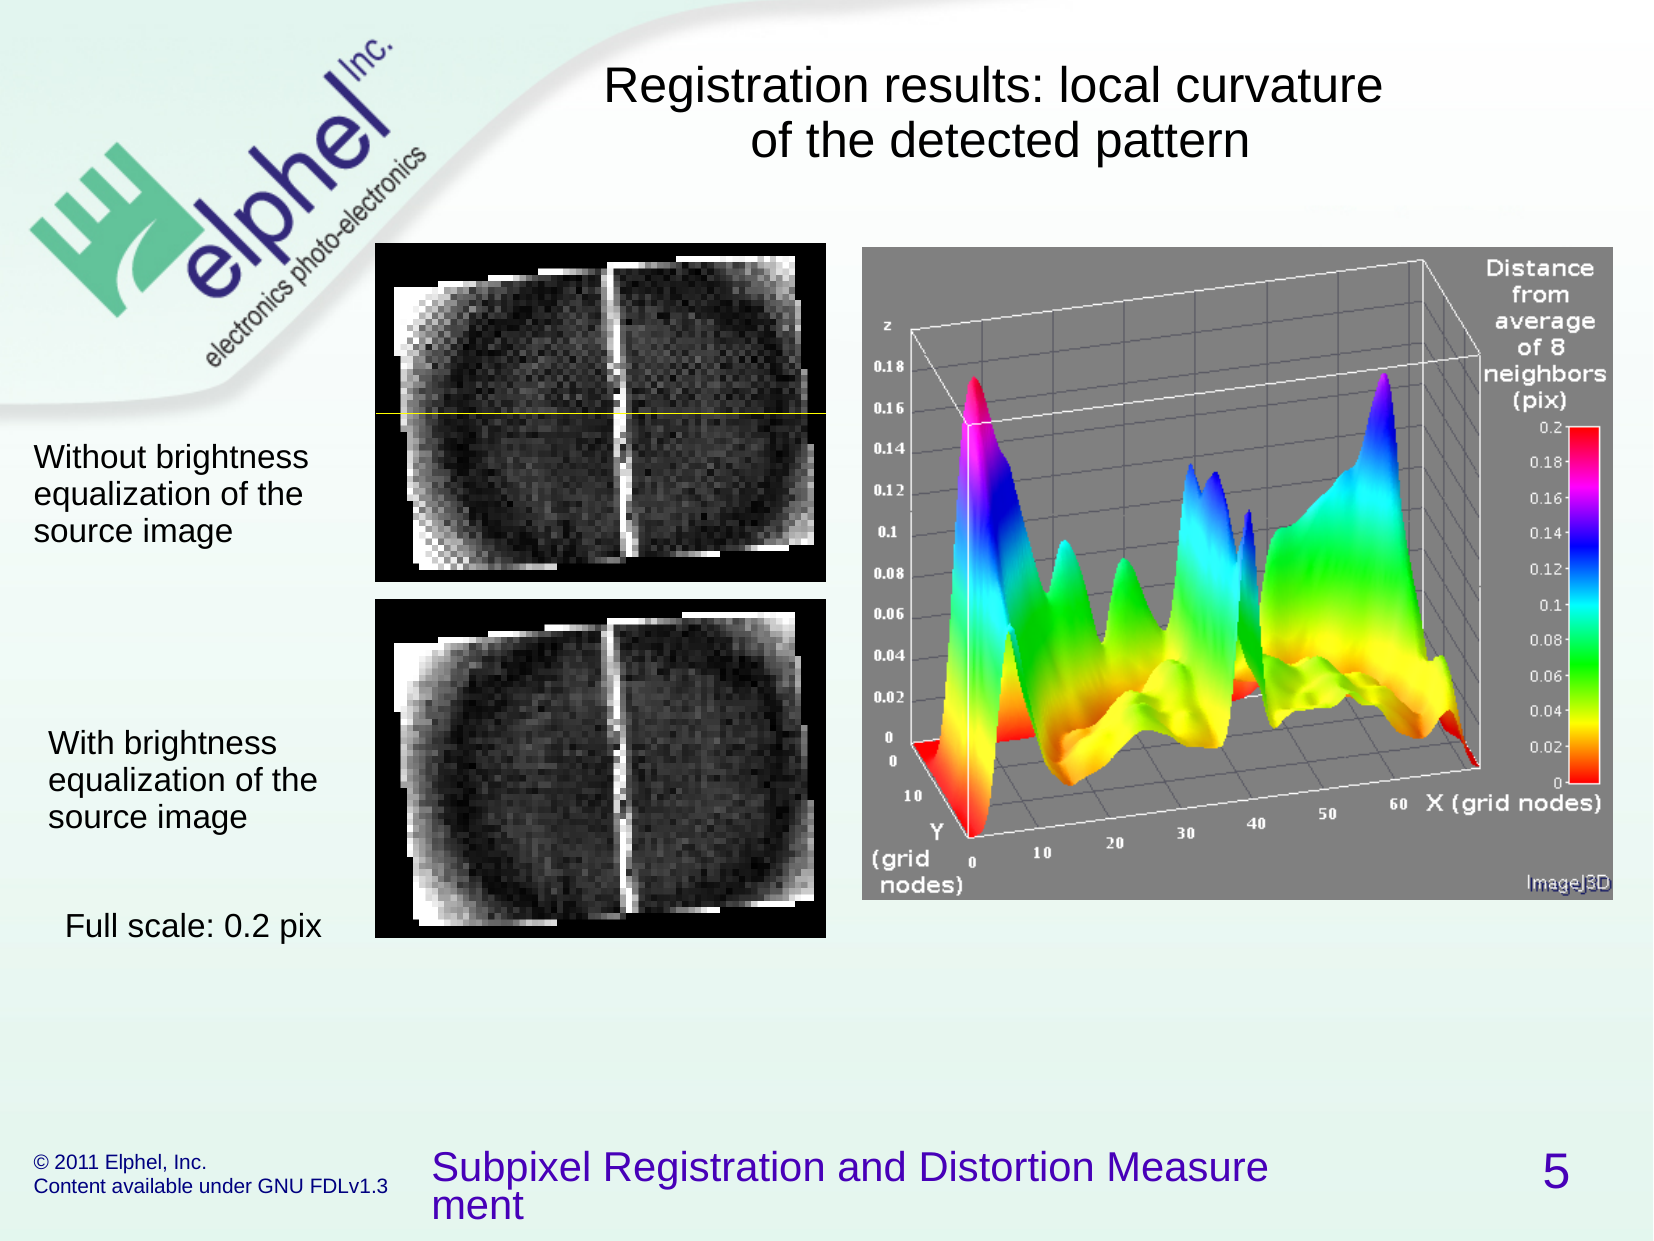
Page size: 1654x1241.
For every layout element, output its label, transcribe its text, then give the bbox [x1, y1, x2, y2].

text_box Full scale: 0.2 pix [50, 900, 338, 952]
text_box Without brightness equalization of the source image [18, 431, 357, 558]
title Registration results: local curvature of the detected pattern [412, 18, 1576, 207]
text_box With brightness equalization of the source image [33, 717, 338, 844]
picture [0, 0, 1654, 1241]
